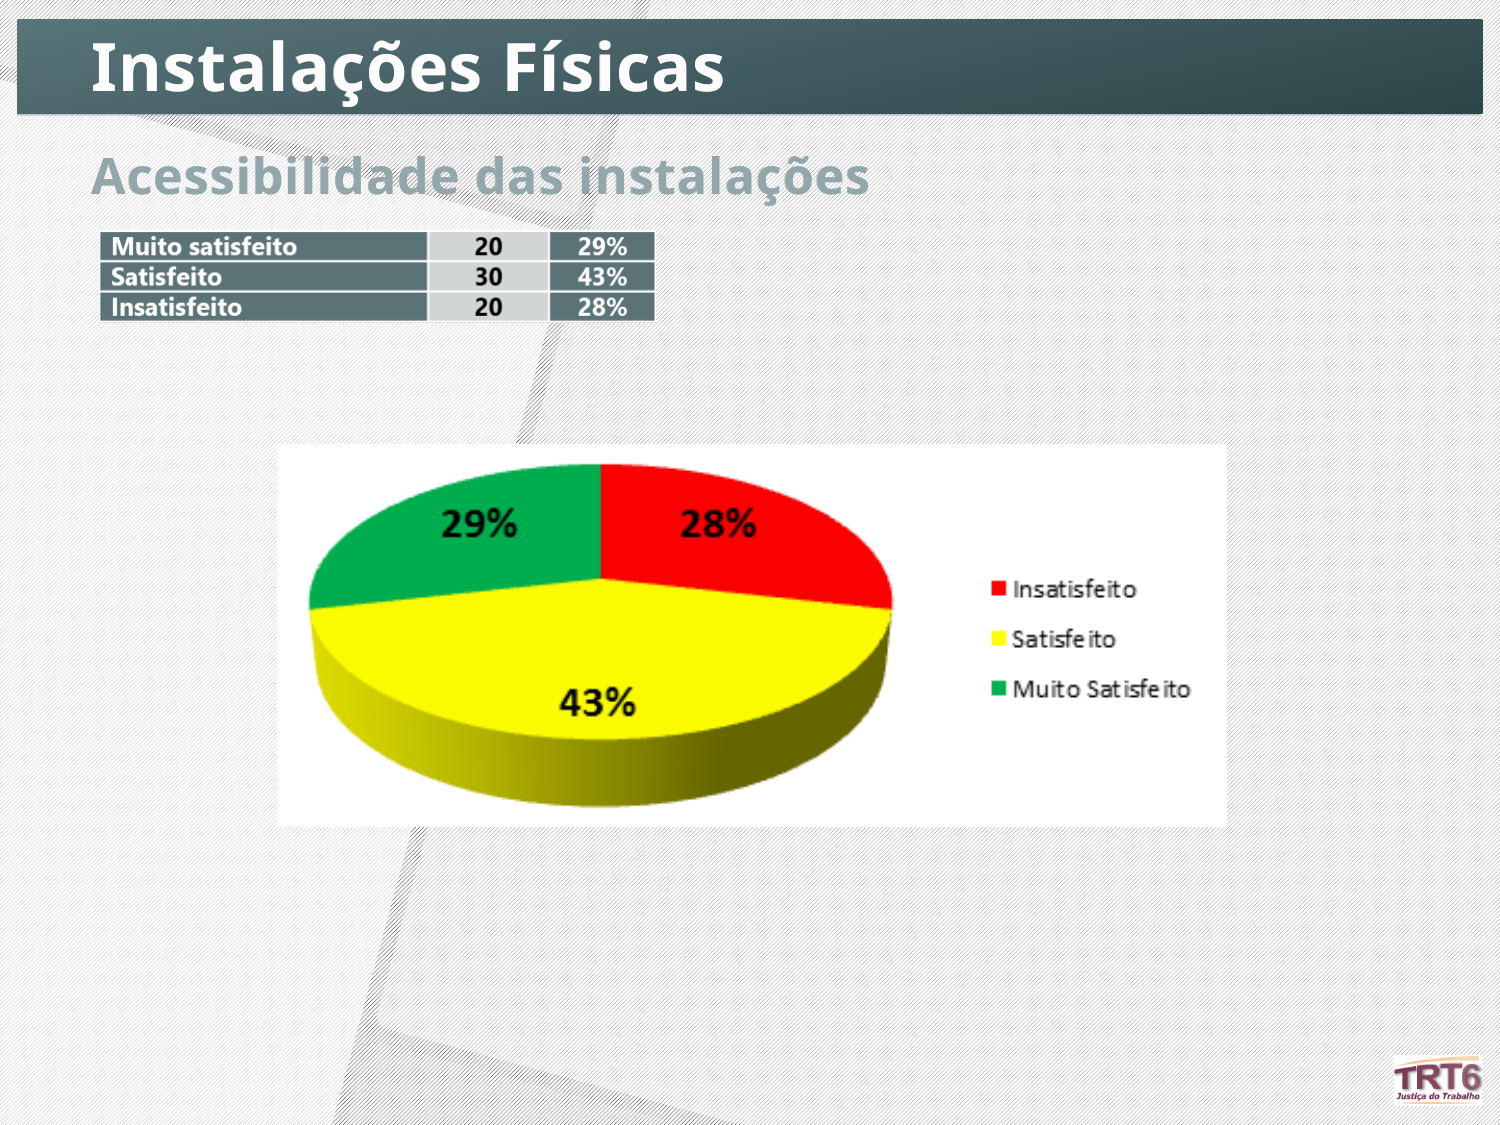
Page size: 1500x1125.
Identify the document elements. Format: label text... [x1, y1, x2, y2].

picture [277, 444, 1227, 827]
picture [1393, 1055, 1483, 1106]
text_box [18, 19, 1482, 114]
picture [99, 222, 656, 336]
text_box Instalações Físicas [77, 18, 1270, 113]
text_box Acessibilidade das instalações [77, 137, 1447, 212]
